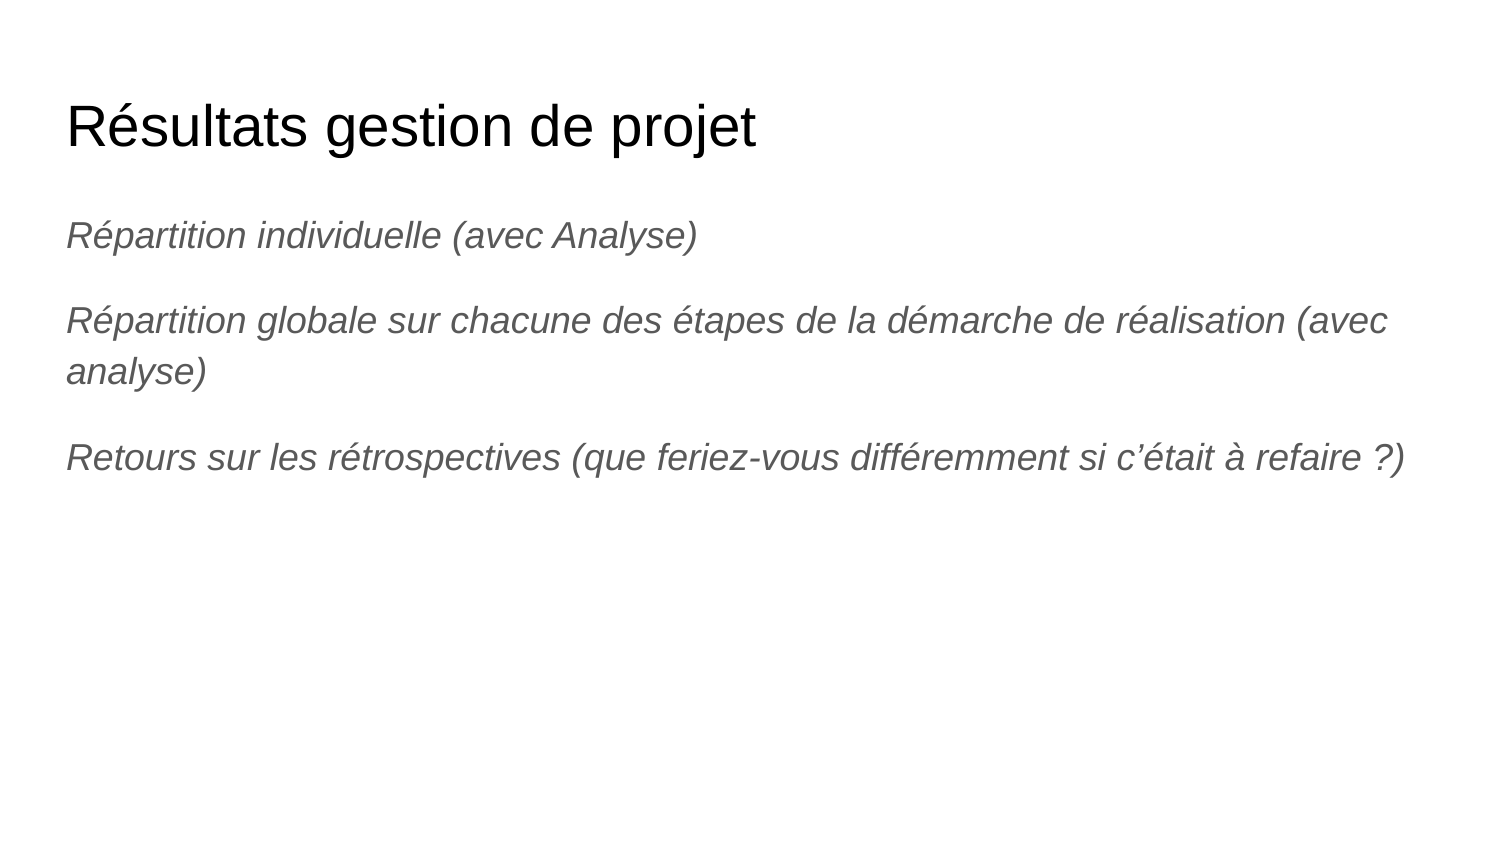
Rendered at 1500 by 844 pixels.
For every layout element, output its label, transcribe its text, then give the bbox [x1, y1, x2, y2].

title Résultats gestion de projet [51, 72, 1449, 167]
list Répartition individuelle (avec Analyse) Répartition globale sur chacune des étapes de la démarche de réalisation (avec analyse) Retours sur les rétrospectives (que feriez-vous différemment si c’était à refaire ?) [51, 189, 1449, 750]
